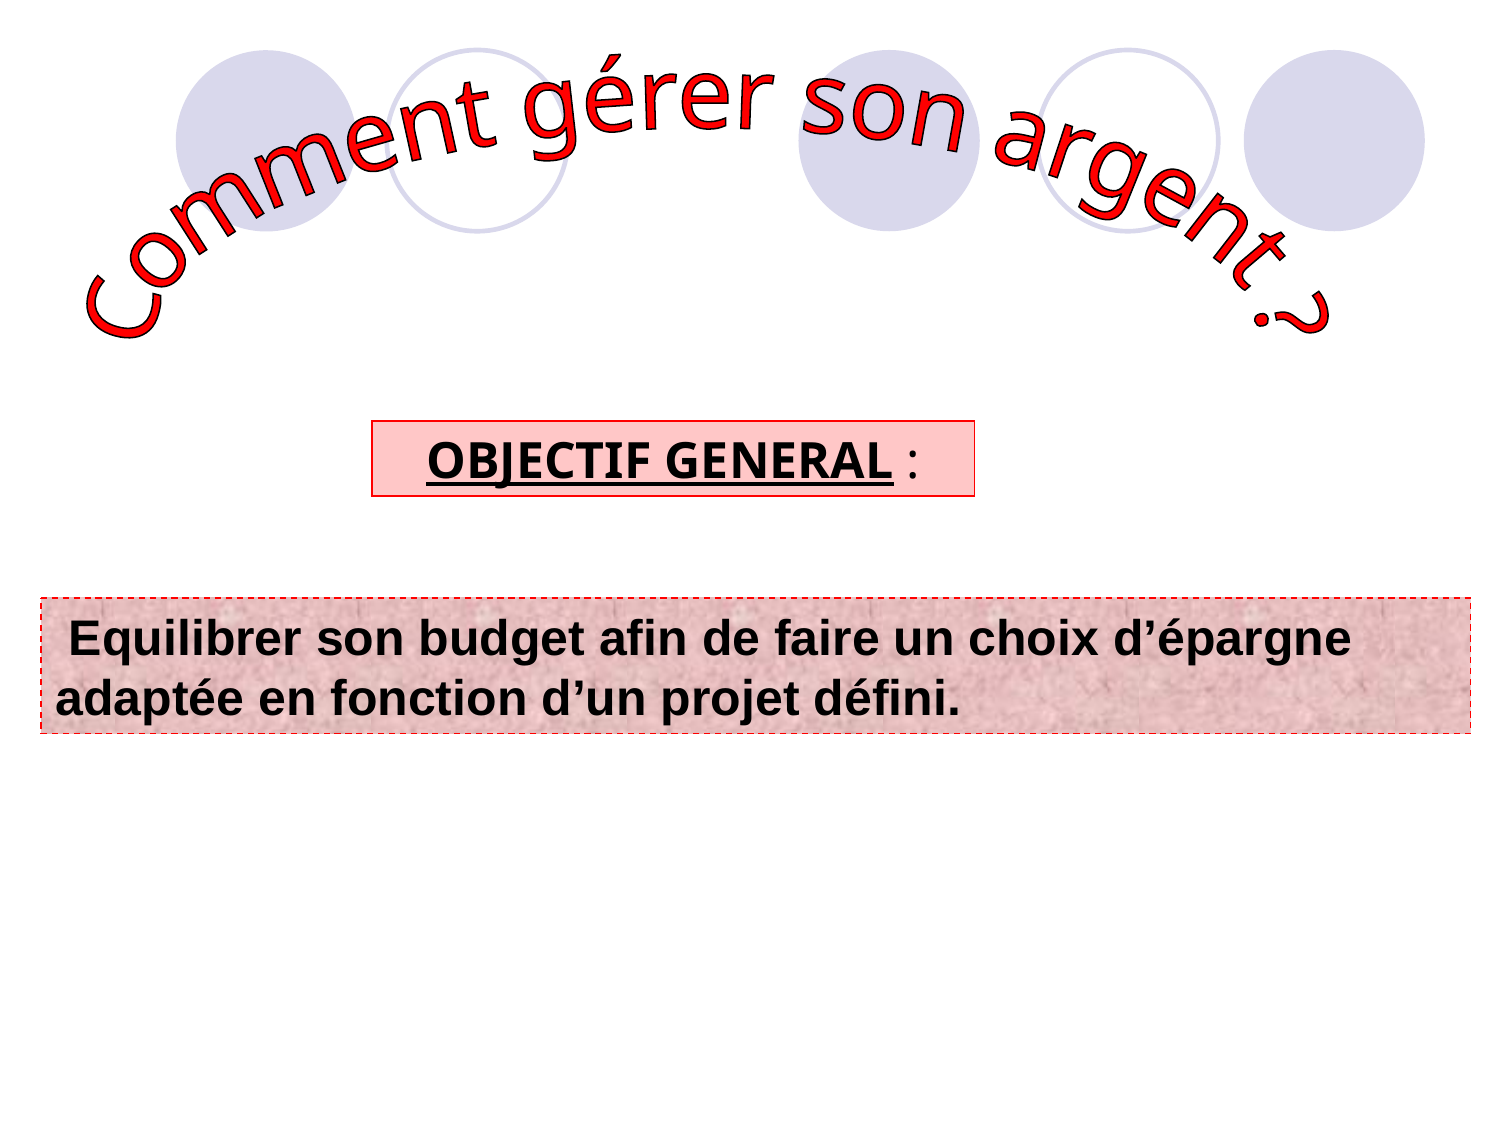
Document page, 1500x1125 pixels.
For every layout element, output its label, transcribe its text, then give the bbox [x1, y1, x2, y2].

text_box Comment gérer son argent ? [170, 173, 264, 255]
text_box Comment gérer son argent ? [130, 233, 186, 287]
text_box Comment gérer son argent ? [400, 101, 457, 161]
text_box Comment gérer son argent ? [1233, 232, 1285, 291]
text_box Comment gérer son argent ? [1048, 124, 1096, 178]
text_box Equilibrer son budget afin de faire un choix d’épargne adaptée en fonction d’un projet défini. [41, 597, 1471, 734]
text_box OBJECTIF GENERAL : [372, 420, 975, 497]
text_box Comment gérer son argent ? [347, 116, 398, 172]
text_box Comment gérer son argent ? [803, 78, 845, 134]
text_box Comment gérer son argent ? [1078, 142, 1147, 220]
text_box Comment gérer son argent ? [255, 134, 346, 208]
text_box Comment gérer son argent ? [740, 75, 774, 129]
text_box Comment gérer son argent ? [853, 84, 904, 140]
text_box Comment gérer son argent ? [682, 73, 728, 130]
text_box Comment gérer son argent ? [86, 275, 161, 338]
text_box Comment gérer son argent ? [1275, 291, 1329, 333]
text_box Comment gérer son argent ? [912, 91, 964, 152]
text_box Comment gérer son argent ? [1145, 169, 1195, 228]
text_box Comment gérer son argent ? [586, 77, 633, 133]
text_box Comment gérer son argent ? [1185, 193, 1248, 263]
text_box Comment gérer son argent ? [995, 112, 1045, 171]
text_box Comment gérer son argent ? [525, 81, 576, 161]
text_box Comment gérer son argent ? [645, 74, 677, 130]
text_box Comment gérer son argent ? [456, 82, 497, 147]
